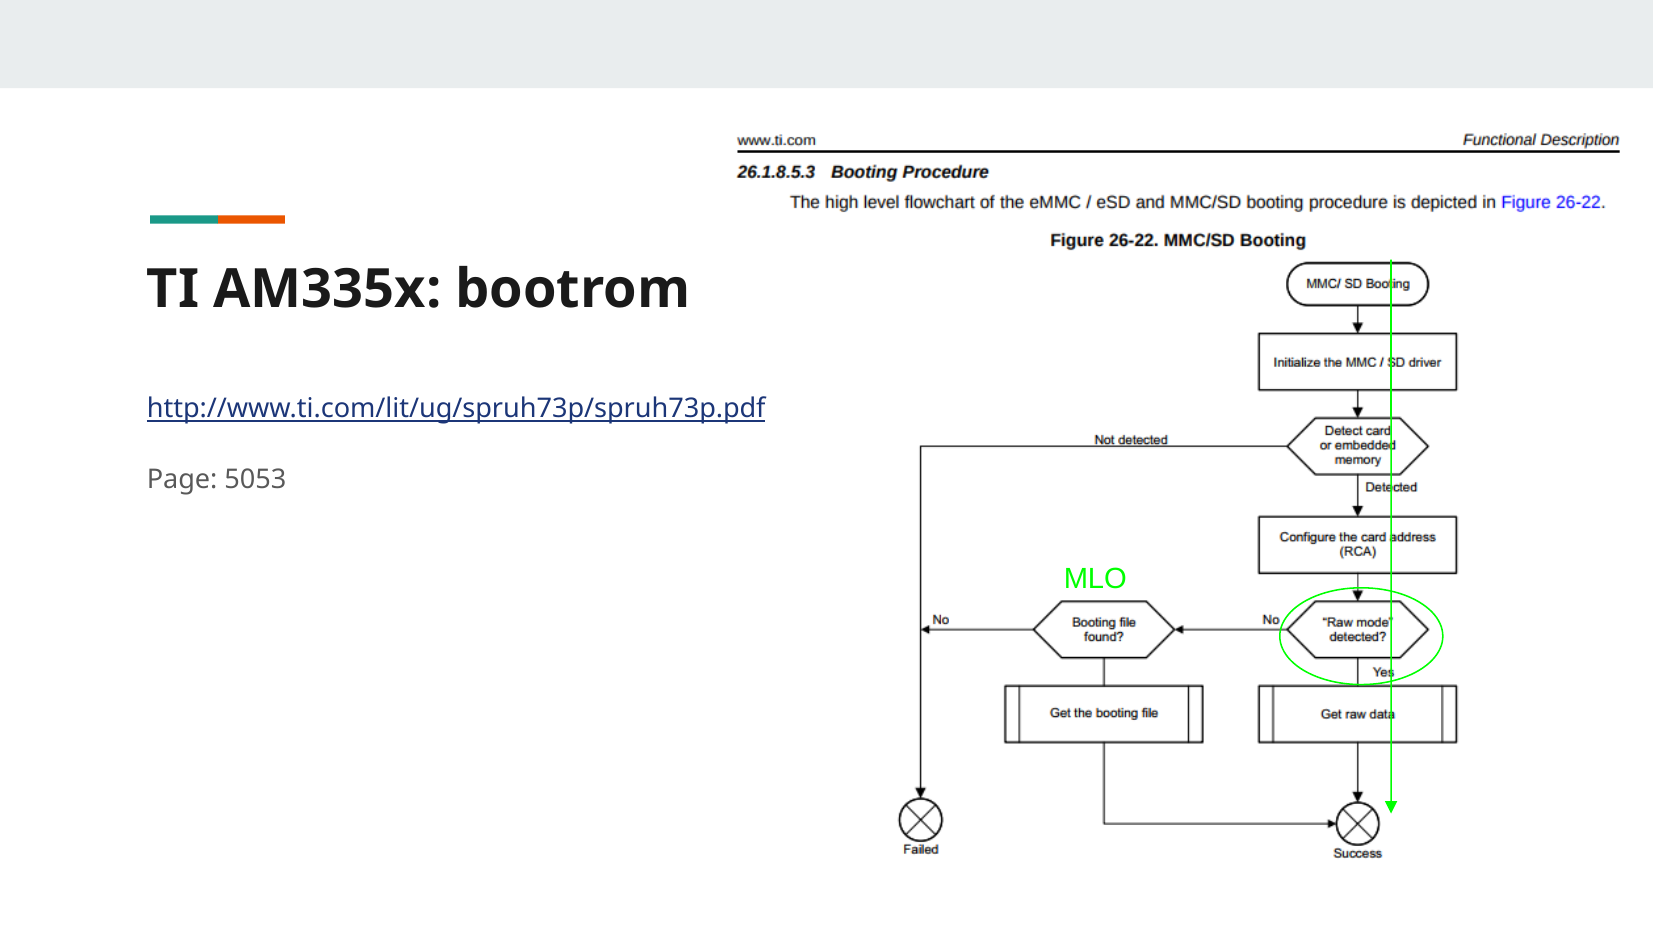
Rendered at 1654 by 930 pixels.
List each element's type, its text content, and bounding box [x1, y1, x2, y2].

picture [735, 132, 1633, 867]
picture [735, 336, 1390, 375]
list http://www.ti.com/lit/ug/spruh73p/spruh73p.pdf Page: 5053 [1392, 593, 1442, 679]
list http://www.ti.com/lit/ug/spruh73p/spruh73p.pdf Page: 5053 [131, 375, 1390, 785]
list http://www.ti.com/lit/ug/spruh73p/spruh73p.pdf Page: 5053 [1392, 375, 1522, 785]
text_box MLO [1048, 544, 1201, 616]
title TI AM335x: bootrom [131, 238, 1522, 336]
list http://www.ti.com/lit/ug/spruh73p/spruh73p.pdf Page: 5053 [1281, 589, 1390, 683]
